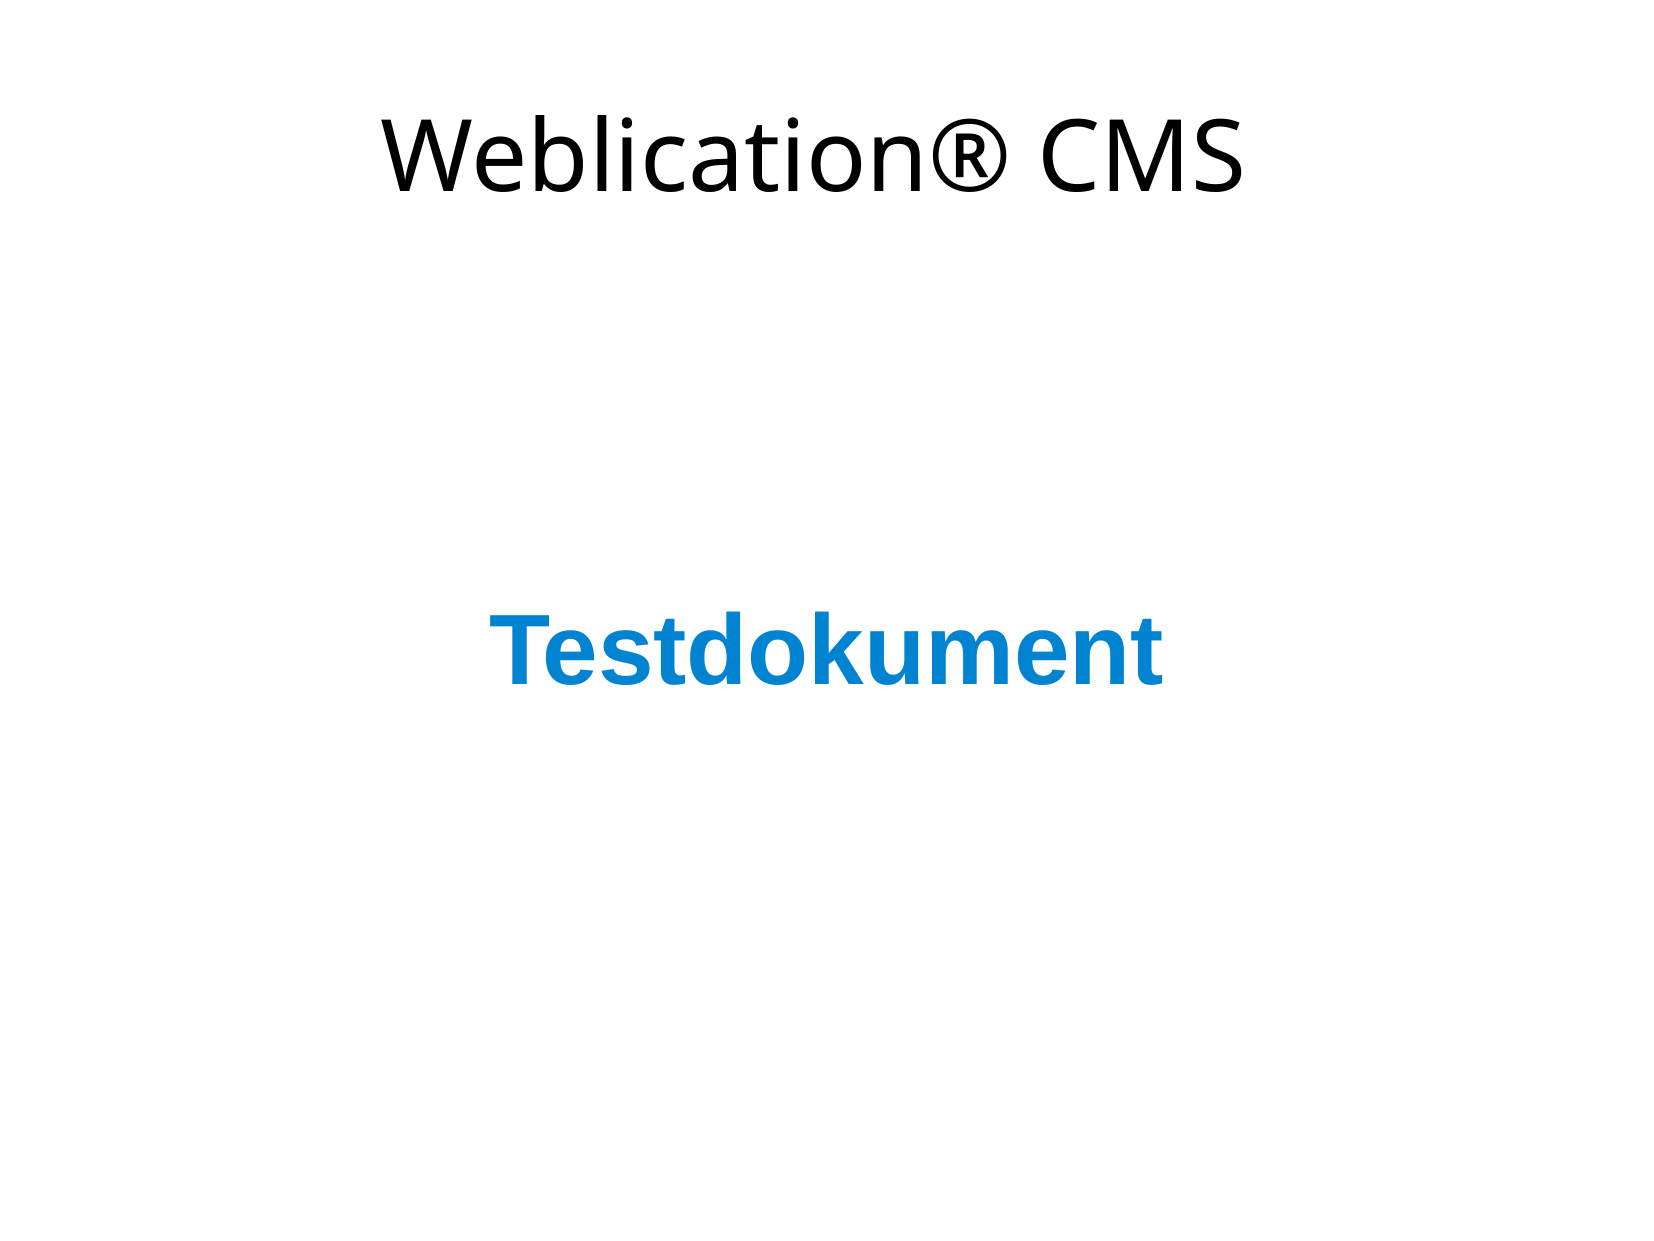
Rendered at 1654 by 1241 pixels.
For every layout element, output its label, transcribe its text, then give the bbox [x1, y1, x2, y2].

title Weblication® CMS [82, 49, 1571, 257]
subtitle Testdokument [82, 290, 1571, 1010]
